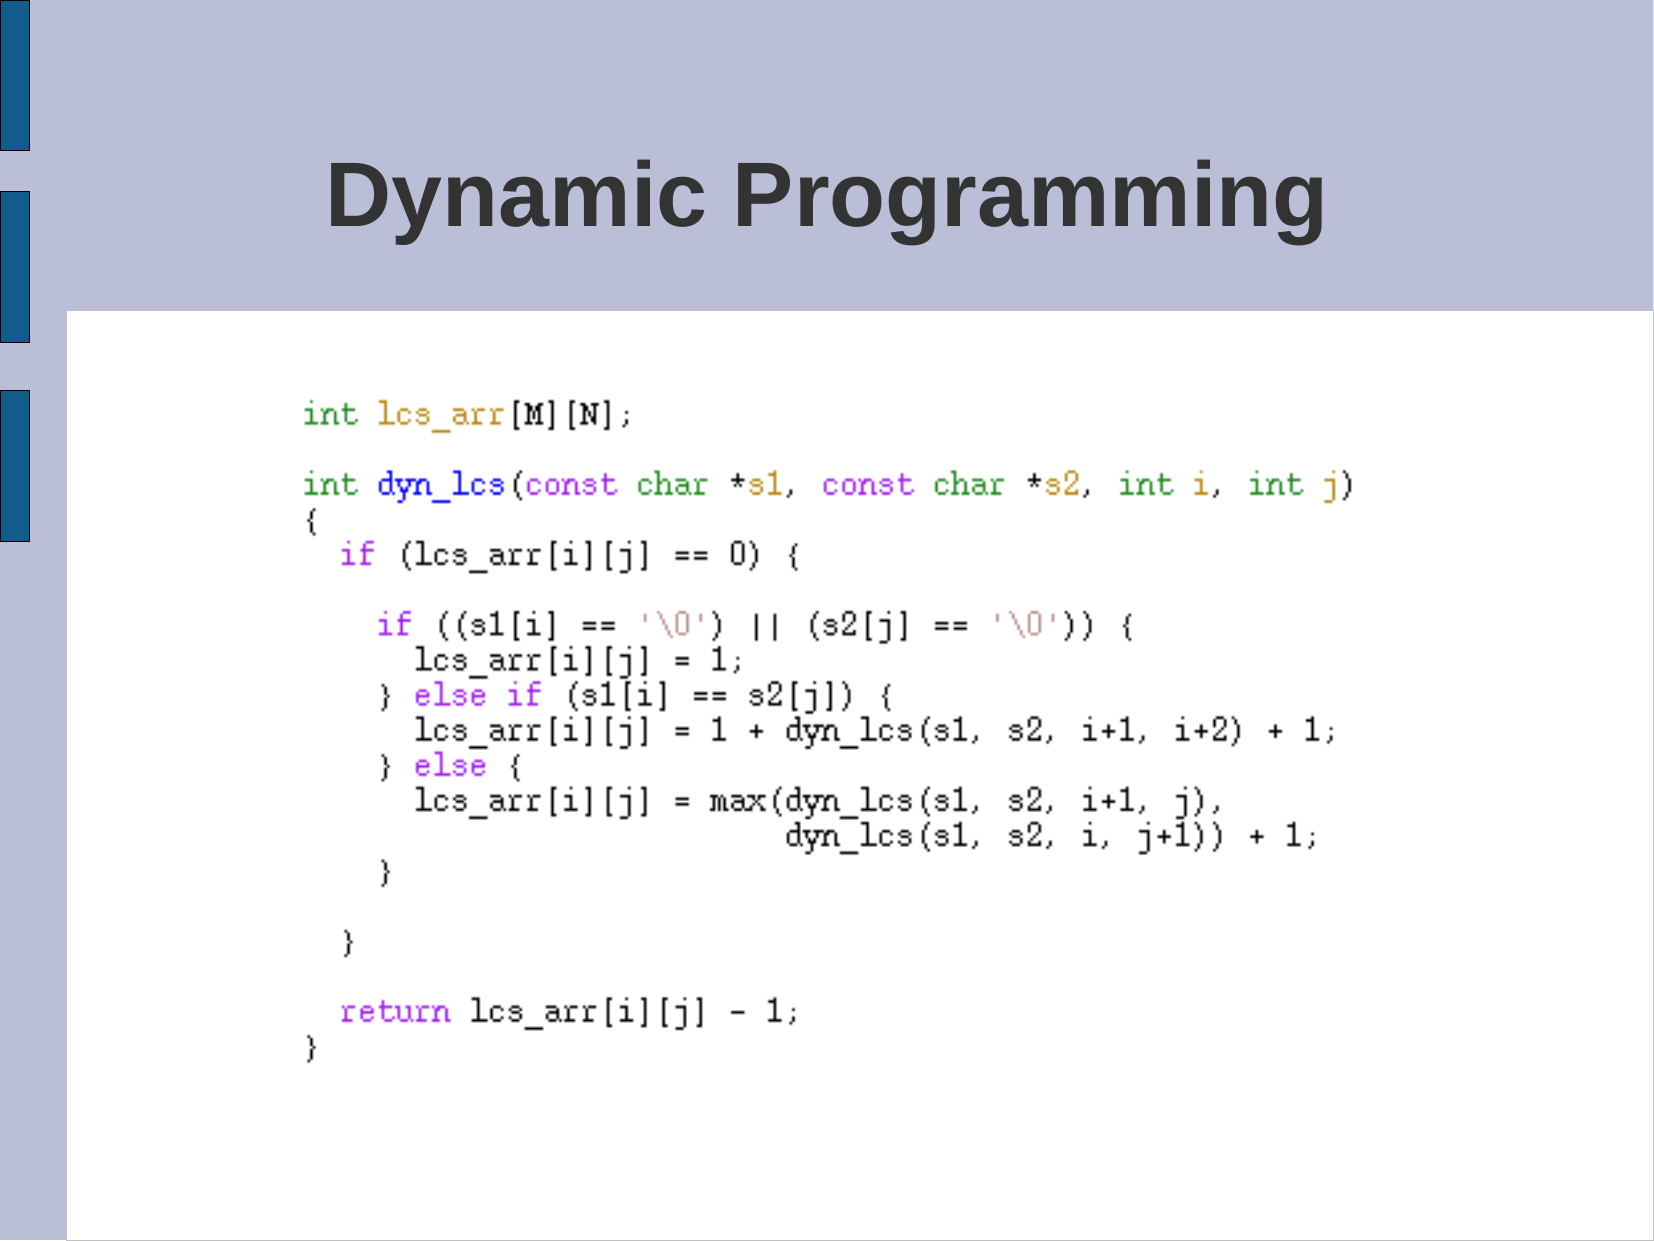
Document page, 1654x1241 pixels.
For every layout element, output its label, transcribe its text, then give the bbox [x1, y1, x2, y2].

title Dynamic Programming [121, 91, 1534, 299]
picture [303, 393, 1365, 1074]
